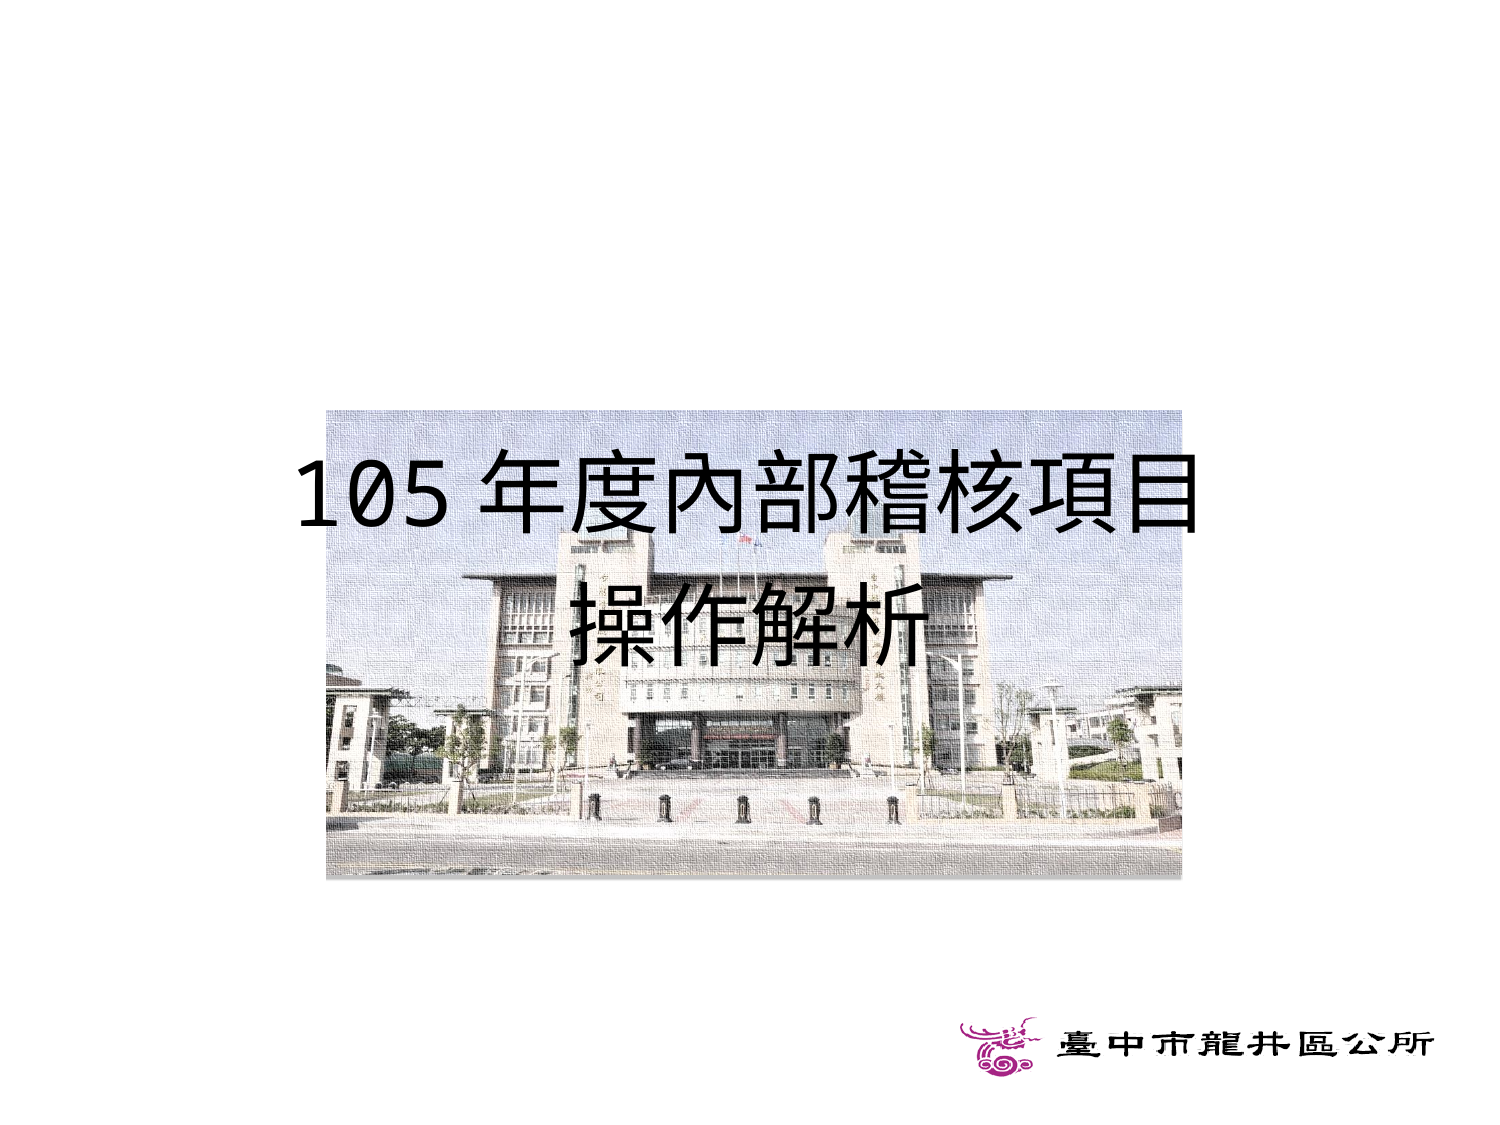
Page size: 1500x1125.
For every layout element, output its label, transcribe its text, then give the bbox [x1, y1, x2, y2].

list 105年度內部稽核項目 操作解析 [75, 160, 1426, 1005]
